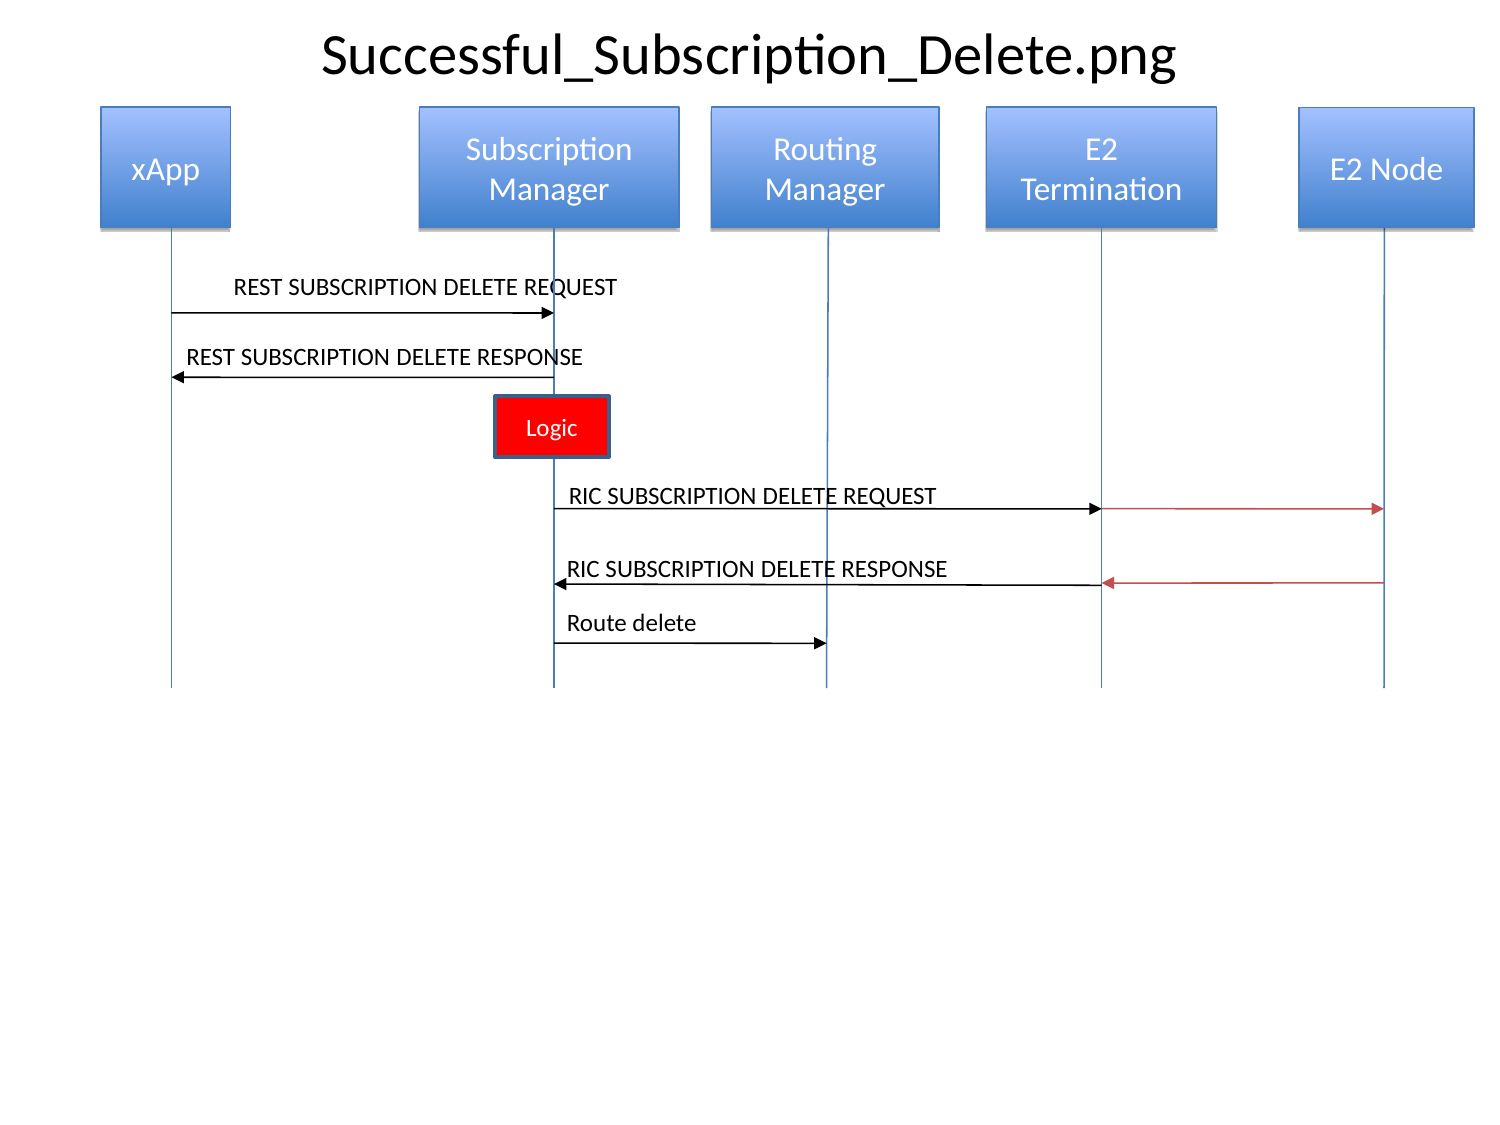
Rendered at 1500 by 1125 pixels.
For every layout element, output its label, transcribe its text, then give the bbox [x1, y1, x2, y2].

text_box xApp [101, 107, 231, 228]
text_box RIC SUBSCRIPTION DELETE REQUEST [553, 472, 1052, 508]
text_box REST SUBSCRIPTION DELETE REQUEST [555, 263, 633, 309]
text_box Subscription Manager [419, 107, 680, 228]
text_box REST SUBSCRIPTION DELETE RESPONSE [171, 332, 715, 378]
text_box E2 Node [1299, 107, 1474, 228]
text_box E2 Termination [986, 107, 1217, 228]
text_box REST SUBSCRIPTION DELETE REQUEST [218, 263, 553, 309]
text_box Logic [494, 396, 609, 457]
text_box Route delete [552, 598, 774, 644]
title Successful_Subscription_Delete.png [75, 7, 1425, 95]
text_box RIC SUBSCRIPTION DELETE REQUEST [553, 510, 1052, 518]
text_box Routing Manager [711, 107, 939, 228]
text_box RIC SUBSCRIPTION DELETE RESPONSE [552, 545, 1063, 590]
